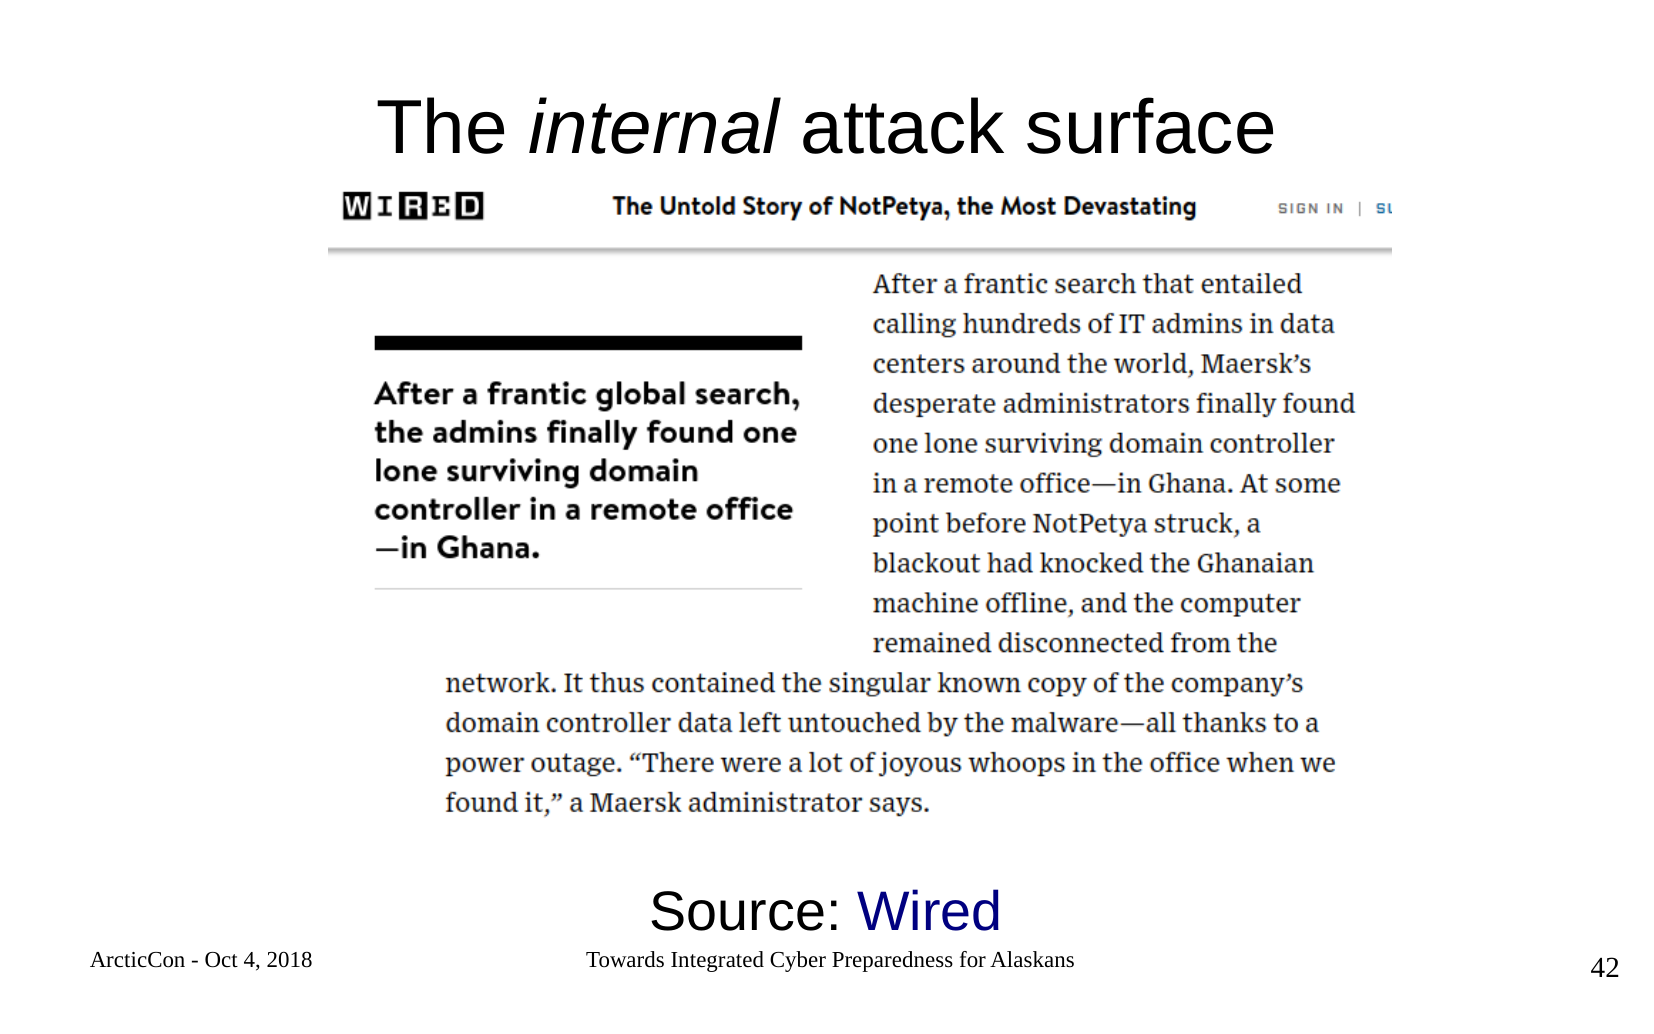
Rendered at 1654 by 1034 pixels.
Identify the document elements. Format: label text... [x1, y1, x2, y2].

title The internal attack surface [82, 41, 1571, 195]
picture [328, 175, 1392, 842]
subtitle Source: Wired [82, 195, 1571, 986]
text_box <number> [1560, 951, 1621, 1023]
